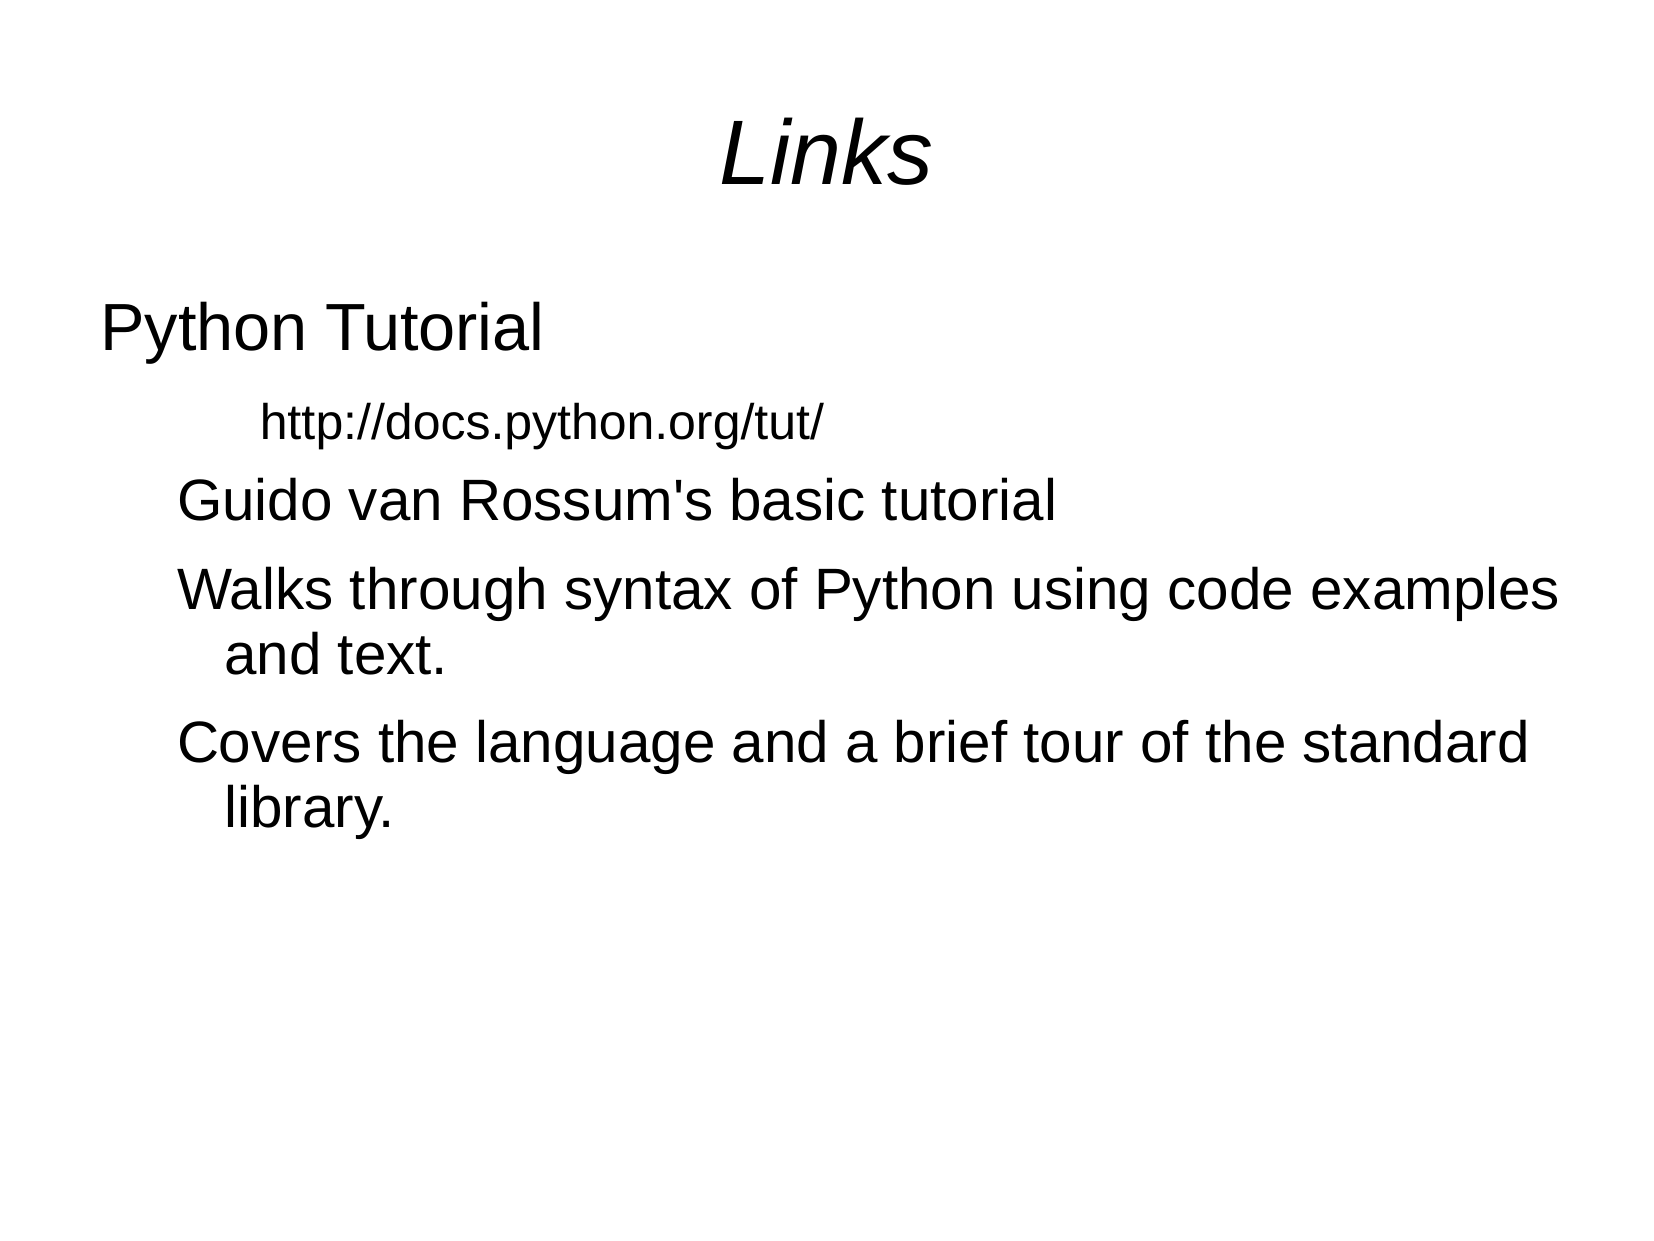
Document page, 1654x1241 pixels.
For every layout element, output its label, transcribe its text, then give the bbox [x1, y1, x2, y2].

title Links [82, 56, 1571, 250]
list Python Tutorial http://docs.python.org/tut/ Guido van Rossum's basic tutorial Walks through syntax of Python using code examples and text. Covers the language and a brief tour of the standard library. [82, 290, 1571, 1094]
